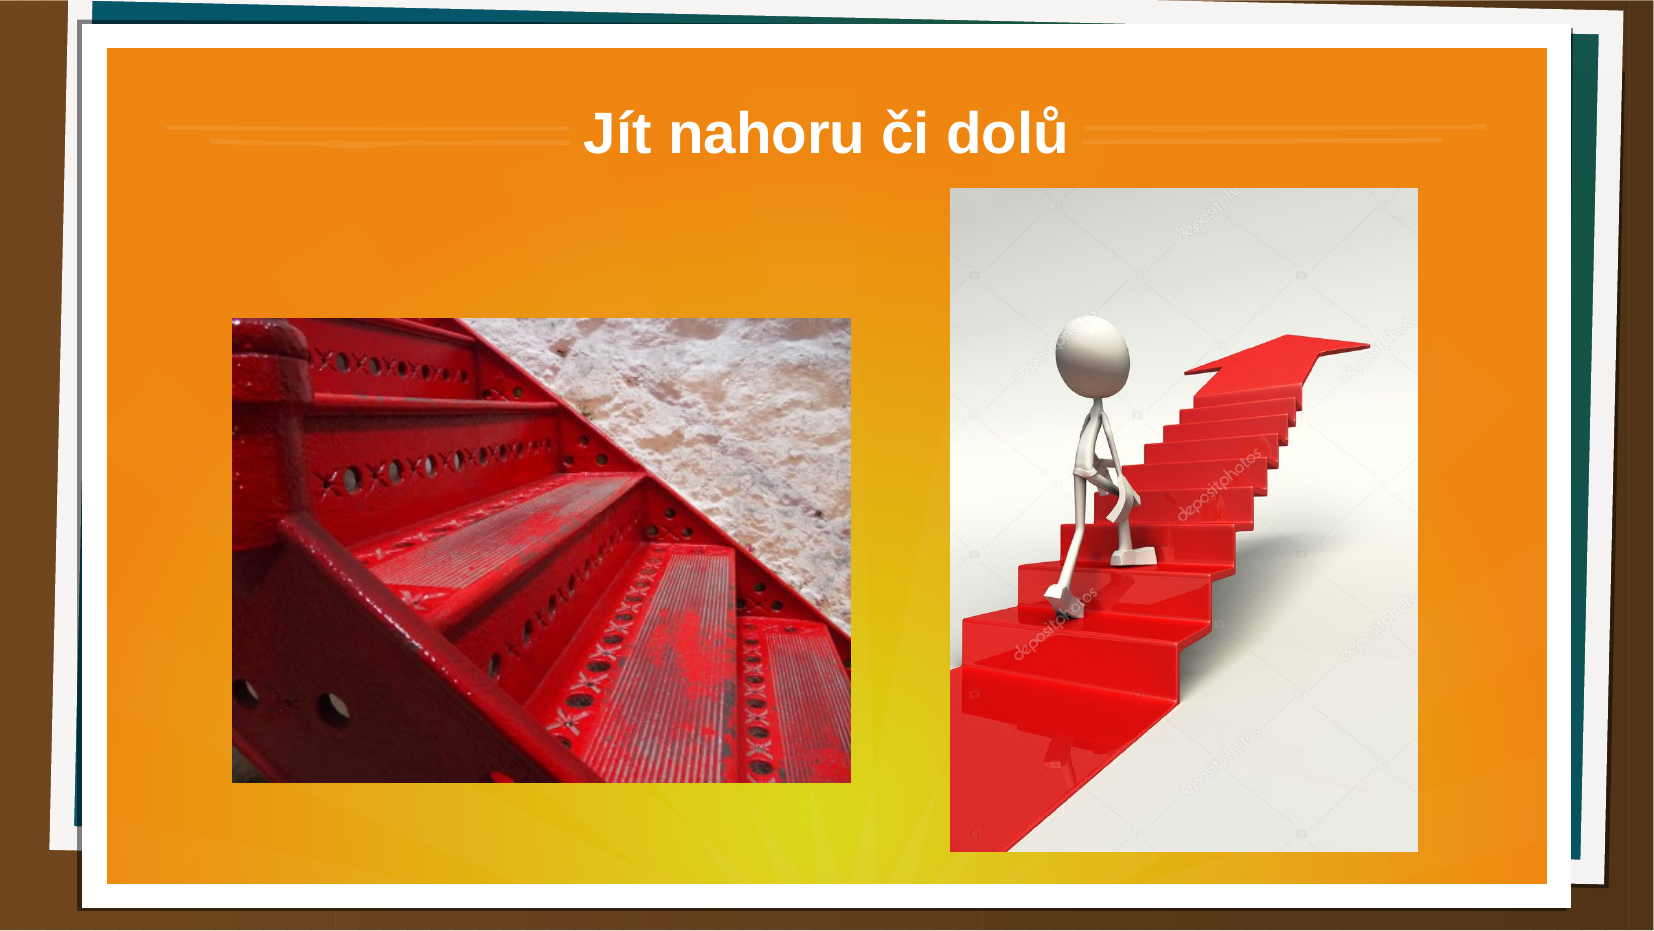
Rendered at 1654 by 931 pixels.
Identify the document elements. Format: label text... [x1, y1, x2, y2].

picture [232, 318, 851, 783]
picture [950, 188, 1418, 852]
title Jít nahoru či dolů [566, 59, 1087, 207]
